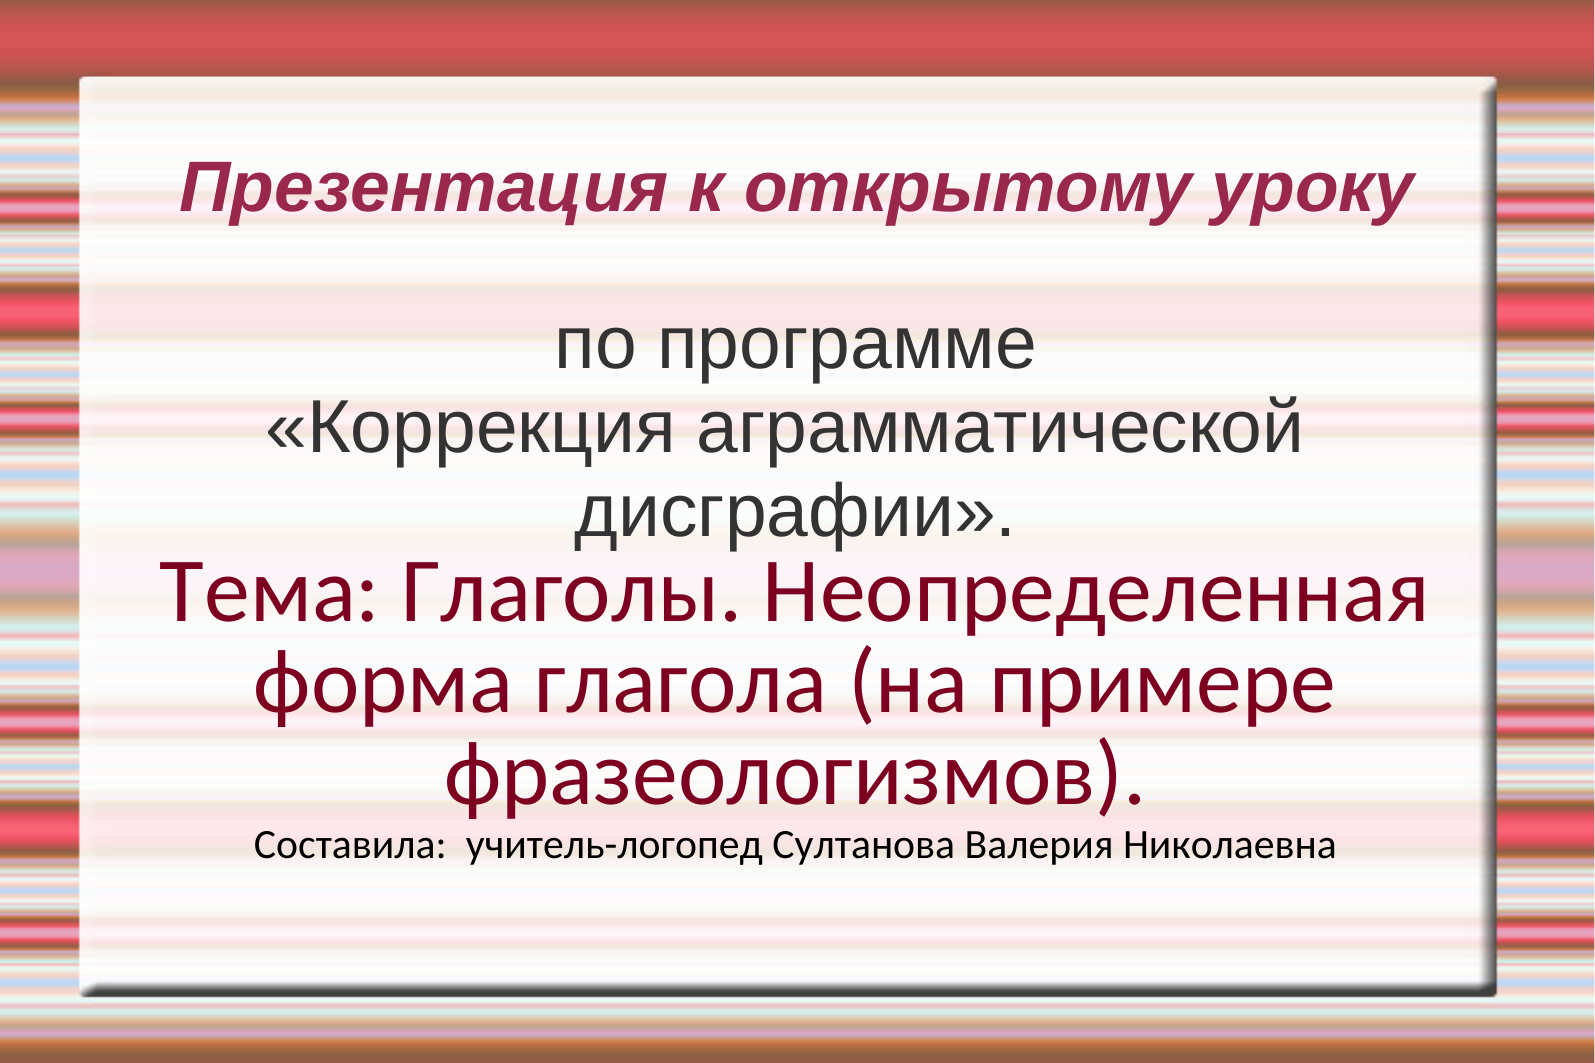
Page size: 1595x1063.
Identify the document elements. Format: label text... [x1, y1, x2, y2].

list по программе «Коррекция аграмматической дисграфии». Тема: Глаголы. Неопределенная форма глагола (на примере фразеологизмов). Составила: учитель-логопед Султанова Валерия Николаевна [130, 300, 1462, 1057]
title Презентация к открытому уроку [117, 98, 1479, 276]
picture [0, 0, 1595, 1063]
